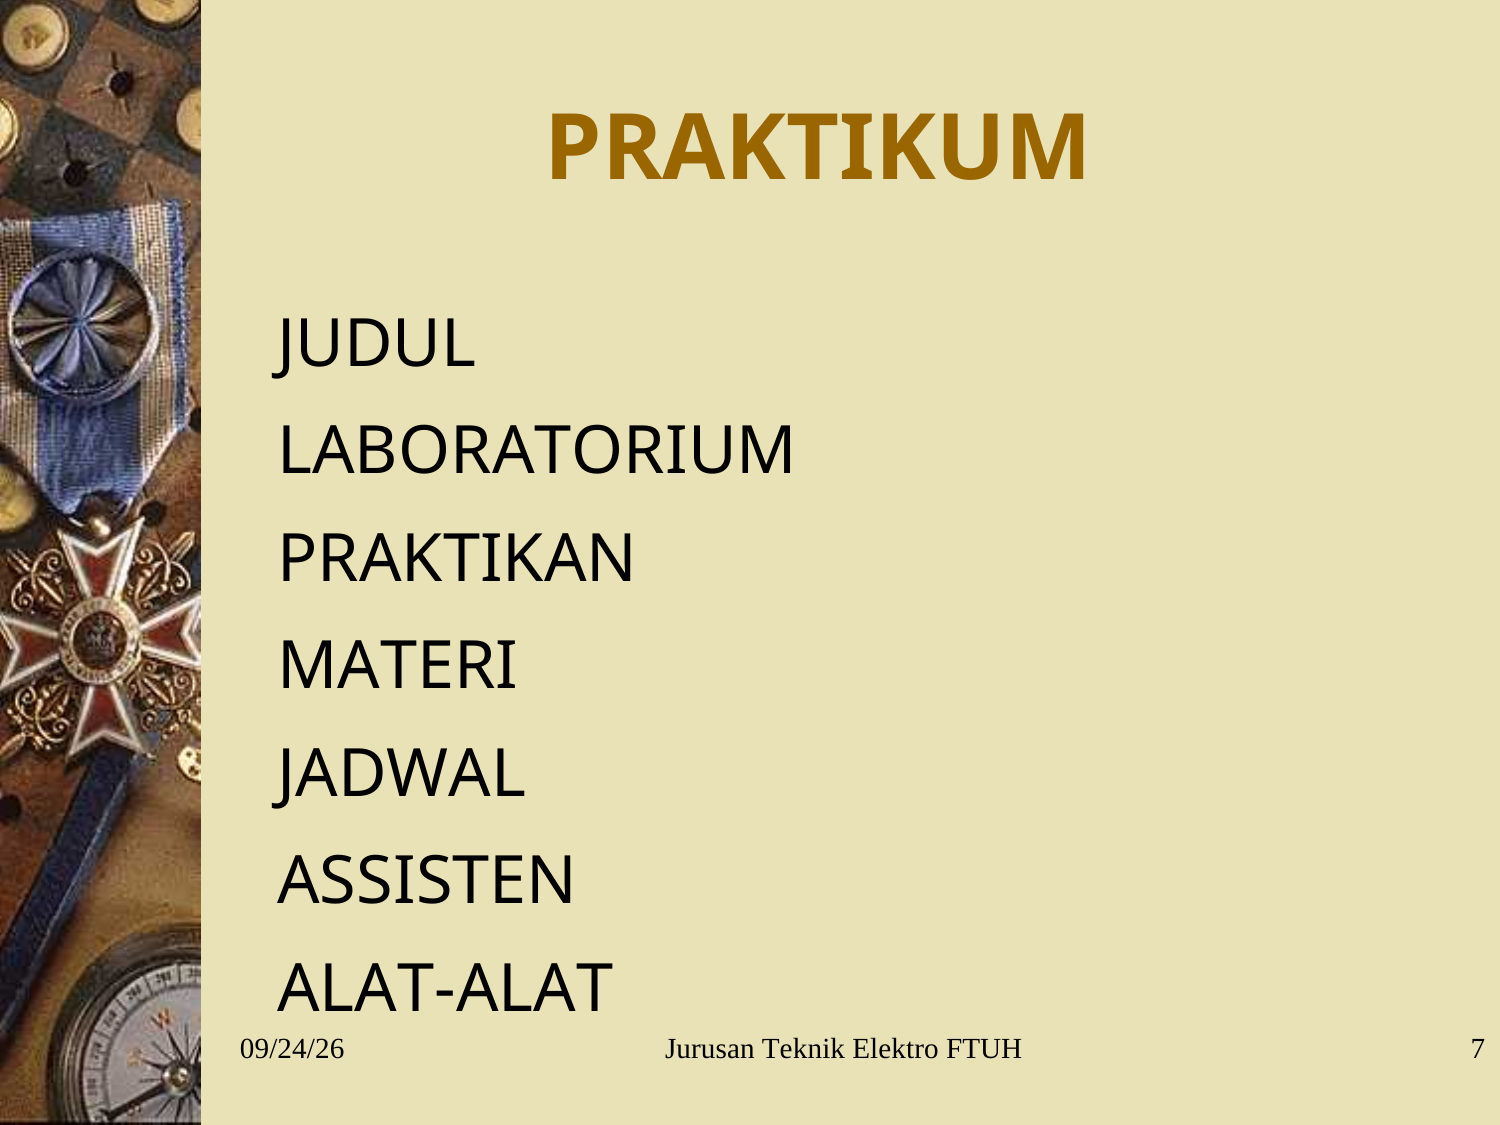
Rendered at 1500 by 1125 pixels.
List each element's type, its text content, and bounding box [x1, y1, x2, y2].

title PRAKTIKUM [199, 49, 1438, 238]
picture [0, 0, 201, 1125]
list JUDUL LABORATORIUM PRAKTIKAN MATERI JADWAL ASSISTEN ALAT-ALAT [262, 287, 1326, 970]
